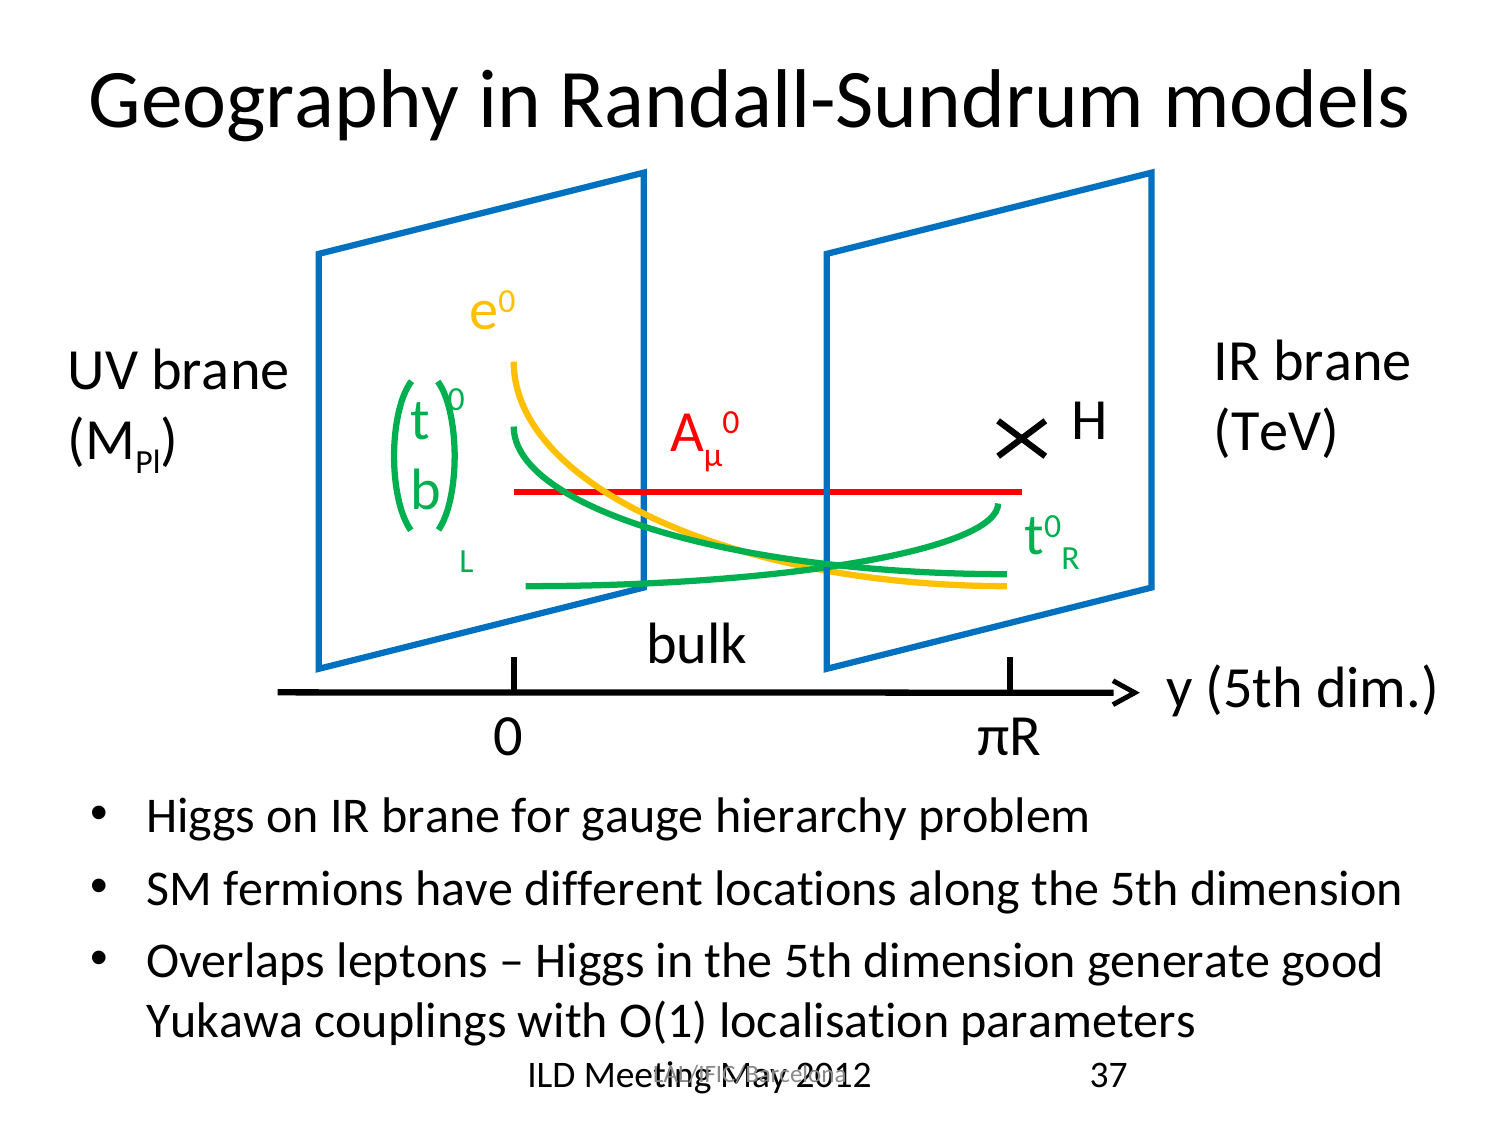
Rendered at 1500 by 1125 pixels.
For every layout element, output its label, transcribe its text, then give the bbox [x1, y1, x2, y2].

text_box t b [395, 373, 451, 529]
text_box πR [962, 689, 1081, 775]
text_box y (5th dim.) [1151, 641, 1500, 728]
text_box t0R [1009, 488, 1128, 584]
title Geography in Randall-Sundrum models [0, 0, 1500, 188]
text_box 0 [432, 361, 480, 448]
text_box t b [395, 503, 405, 529]
text_box 0 [478, 689, 597, 775]
text_box H [1057, 373, 1140, 459]
text_box Aµ0 [655, 385, 774, 481]
text_box UV brane (MPl) [53, 323, 325, 489]
text_box e0 [454, 264, 573, 350]
text_box bulk [631, 597, 786, 684]
list Higgs on IR brane for gauge hierarchy problem SM fermions have different locations along the 5th dimension Overlaps leptons – Higgs in the 5th dimension generate good Yukawa couplings with O(1) localisation parameters [75, 774, 1426, 1055]
text_box L [444, 491, 489, 587]
text_box t b [456, 448, 467, 491]
text_box LAL/IFIC/Barcelona [512, 1042, 988, 1103]
text_box IR brane (TeV) [1198, 314, 1447, 470]
